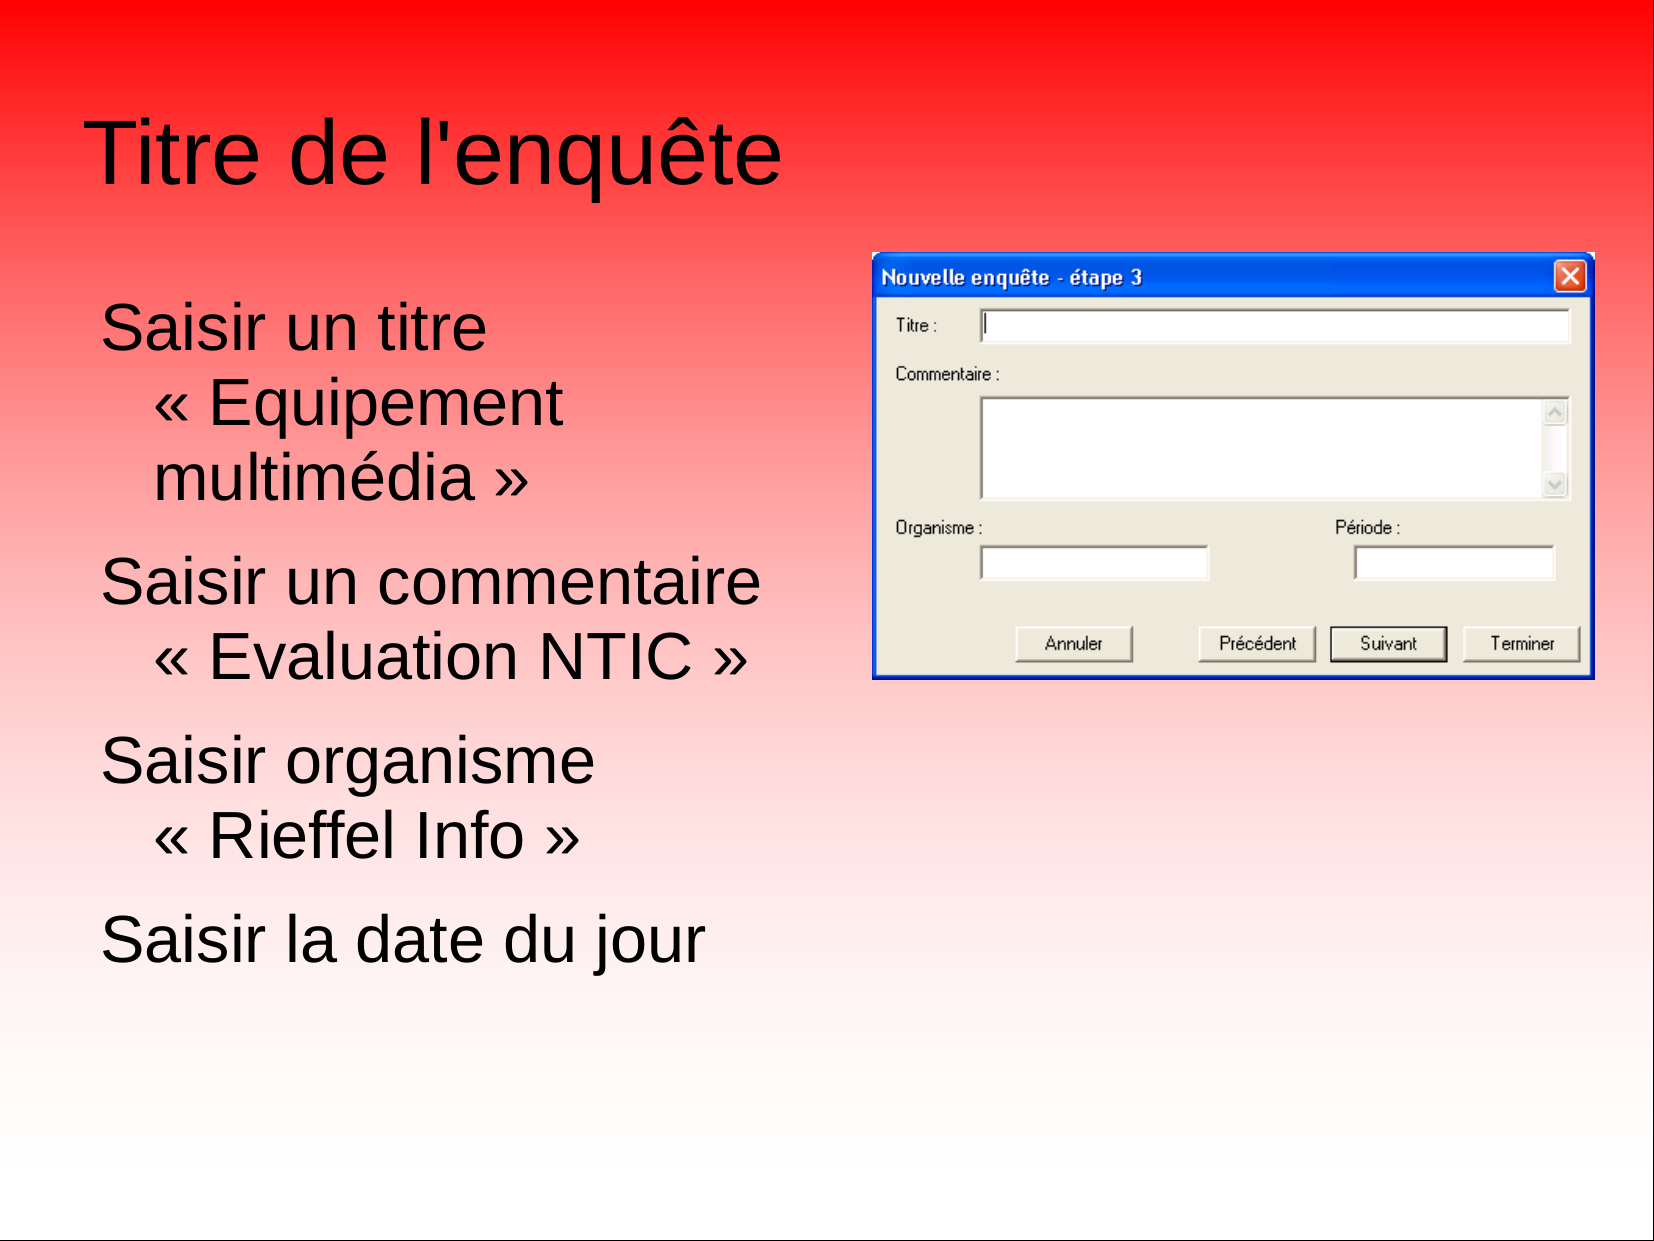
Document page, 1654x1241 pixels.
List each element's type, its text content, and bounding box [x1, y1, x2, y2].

picture [872, 252, 1595, 680]
list Saisir un titre « Equipement multimédia » Saisir un commentaire « Evaluation NTIC » Saisir organisme « Rieffel Info » Saisir la date du jour [82, 290, 857, 1094]
title Titre de l'enquête [82, 49, 1571, 257]
